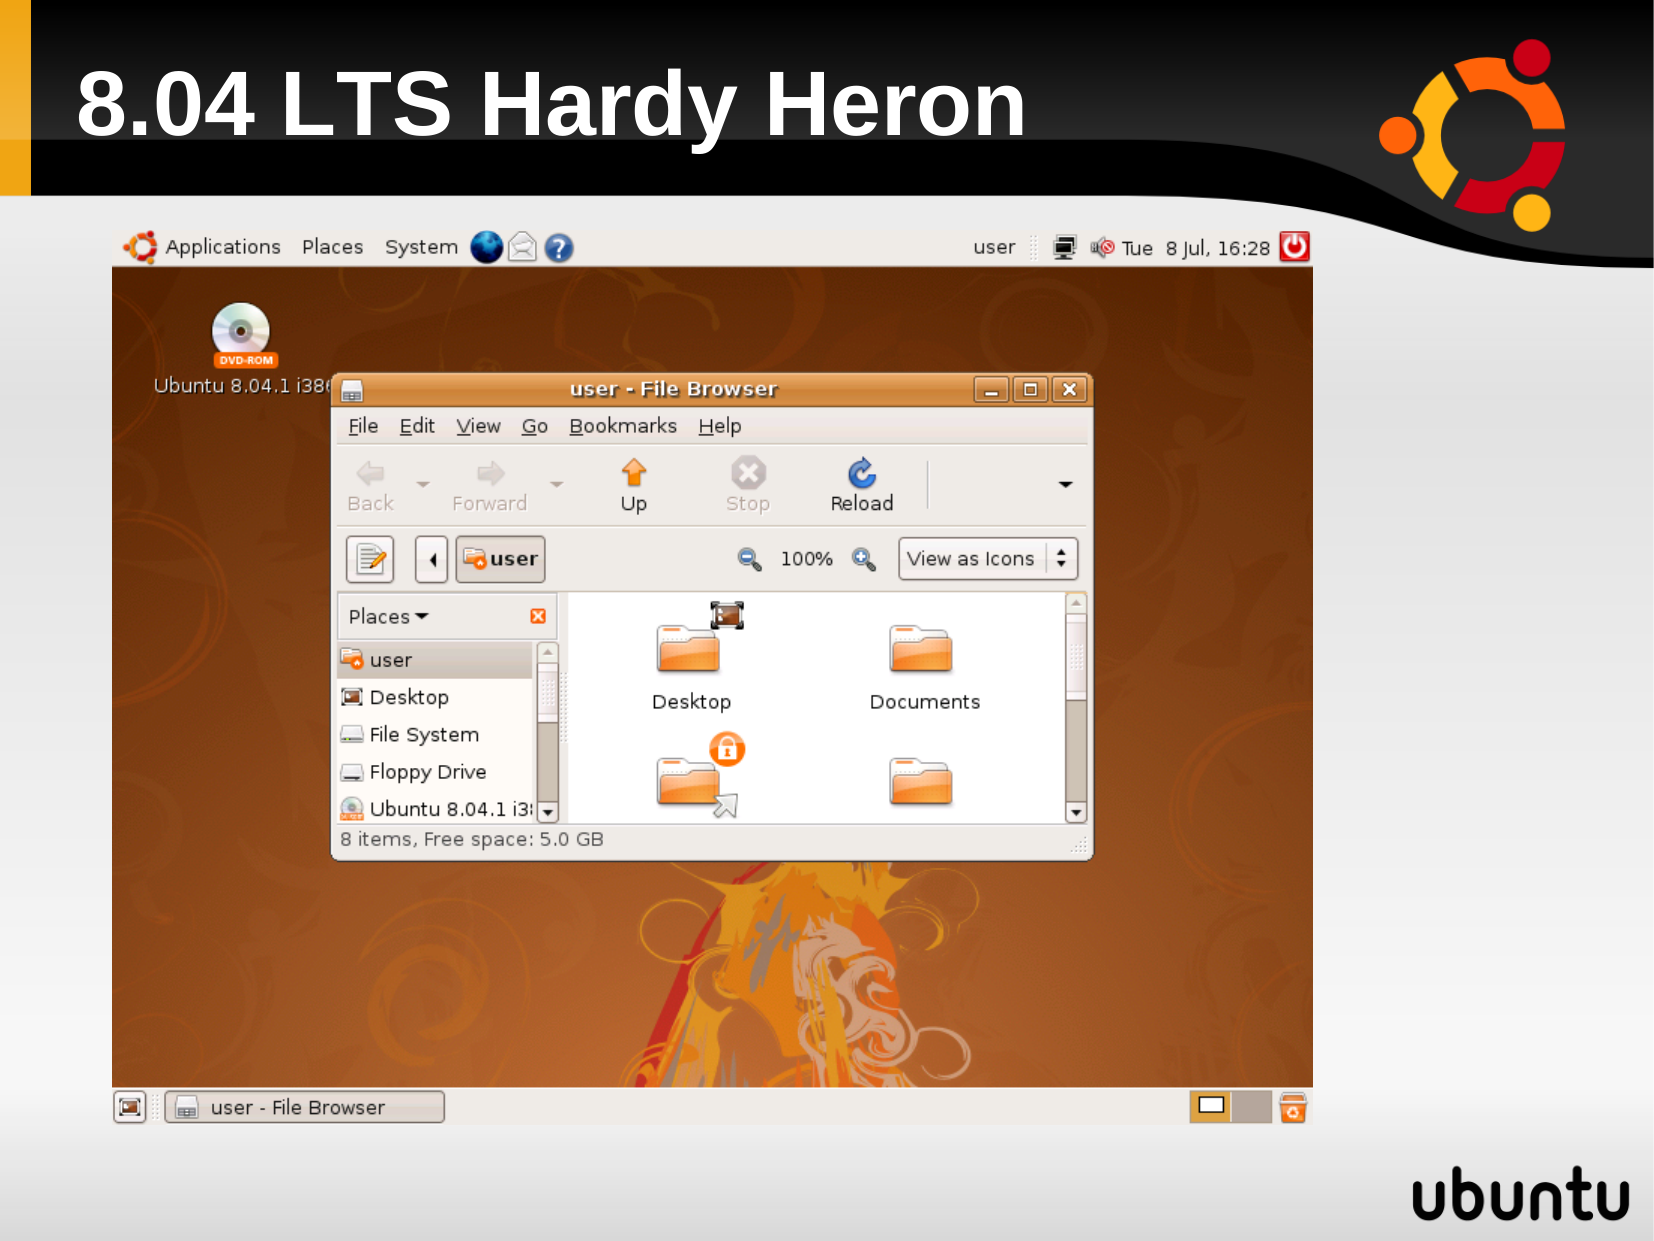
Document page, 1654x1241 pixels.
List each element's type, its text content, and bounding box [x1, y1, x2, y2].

title 8.04 LTS Hardy Heron [76, 7, 1565, 200]
picture [0, 0, 1654, 1241]
